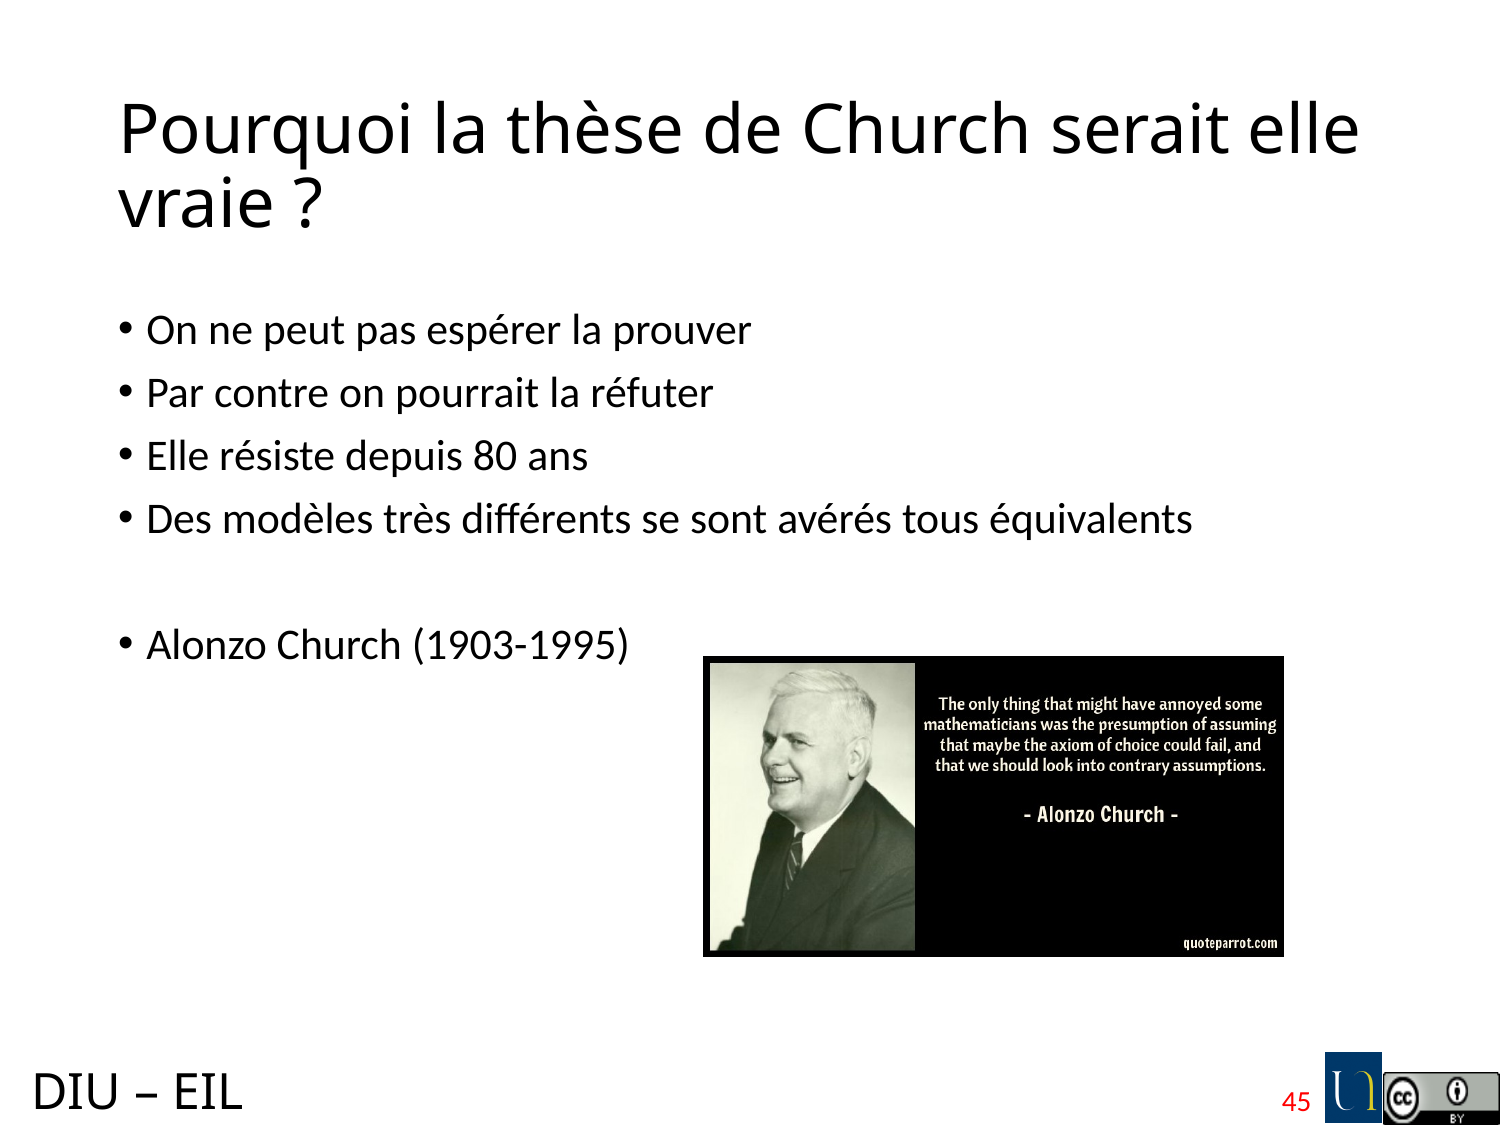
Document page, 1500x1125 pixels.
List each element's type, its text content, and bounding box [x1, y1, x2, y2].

picture [1325, 1052, 1382, 1123]
picture [703, 656, 1284, 957]
slide_number <numéro> [1240, 1070, 1327, 1125]
list On ne peut pas espérer la prouver Par contre on pourrait la réfuter Elle résiste depuis 80 ans Des modèles très différents se sont avérés tous équivalents Alonzo Church (1903-1995) [103, 299, 1397, 1014]
title Pourquoi la thèse de Church serait elle vraie ? [103, 59, 1397, 278]
picture [1383, 1072, 1500, 1125]
